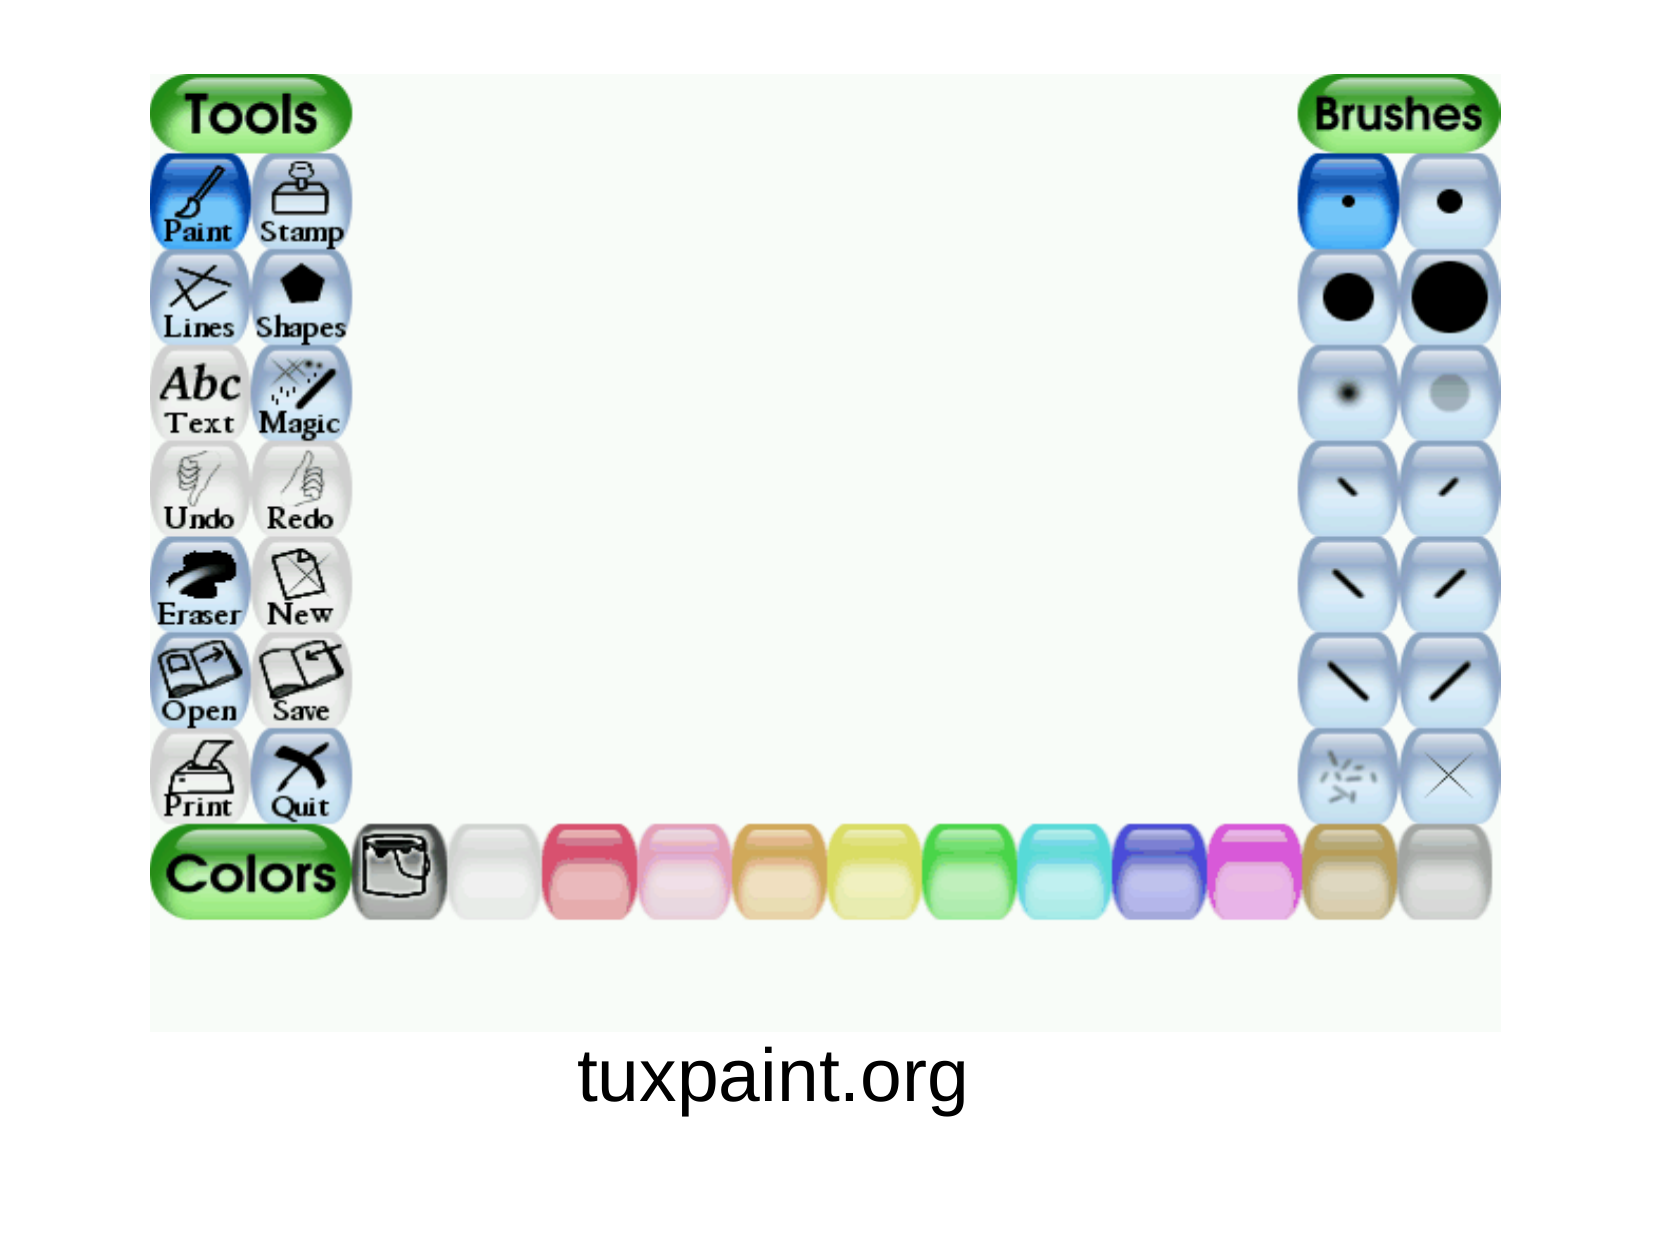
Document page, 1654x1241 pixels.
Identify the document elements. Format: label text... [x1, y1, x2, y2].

text_box tuxpaint.org [562, 1026, 1088, 1126]
picture [150, 74, 1501, 1032]
